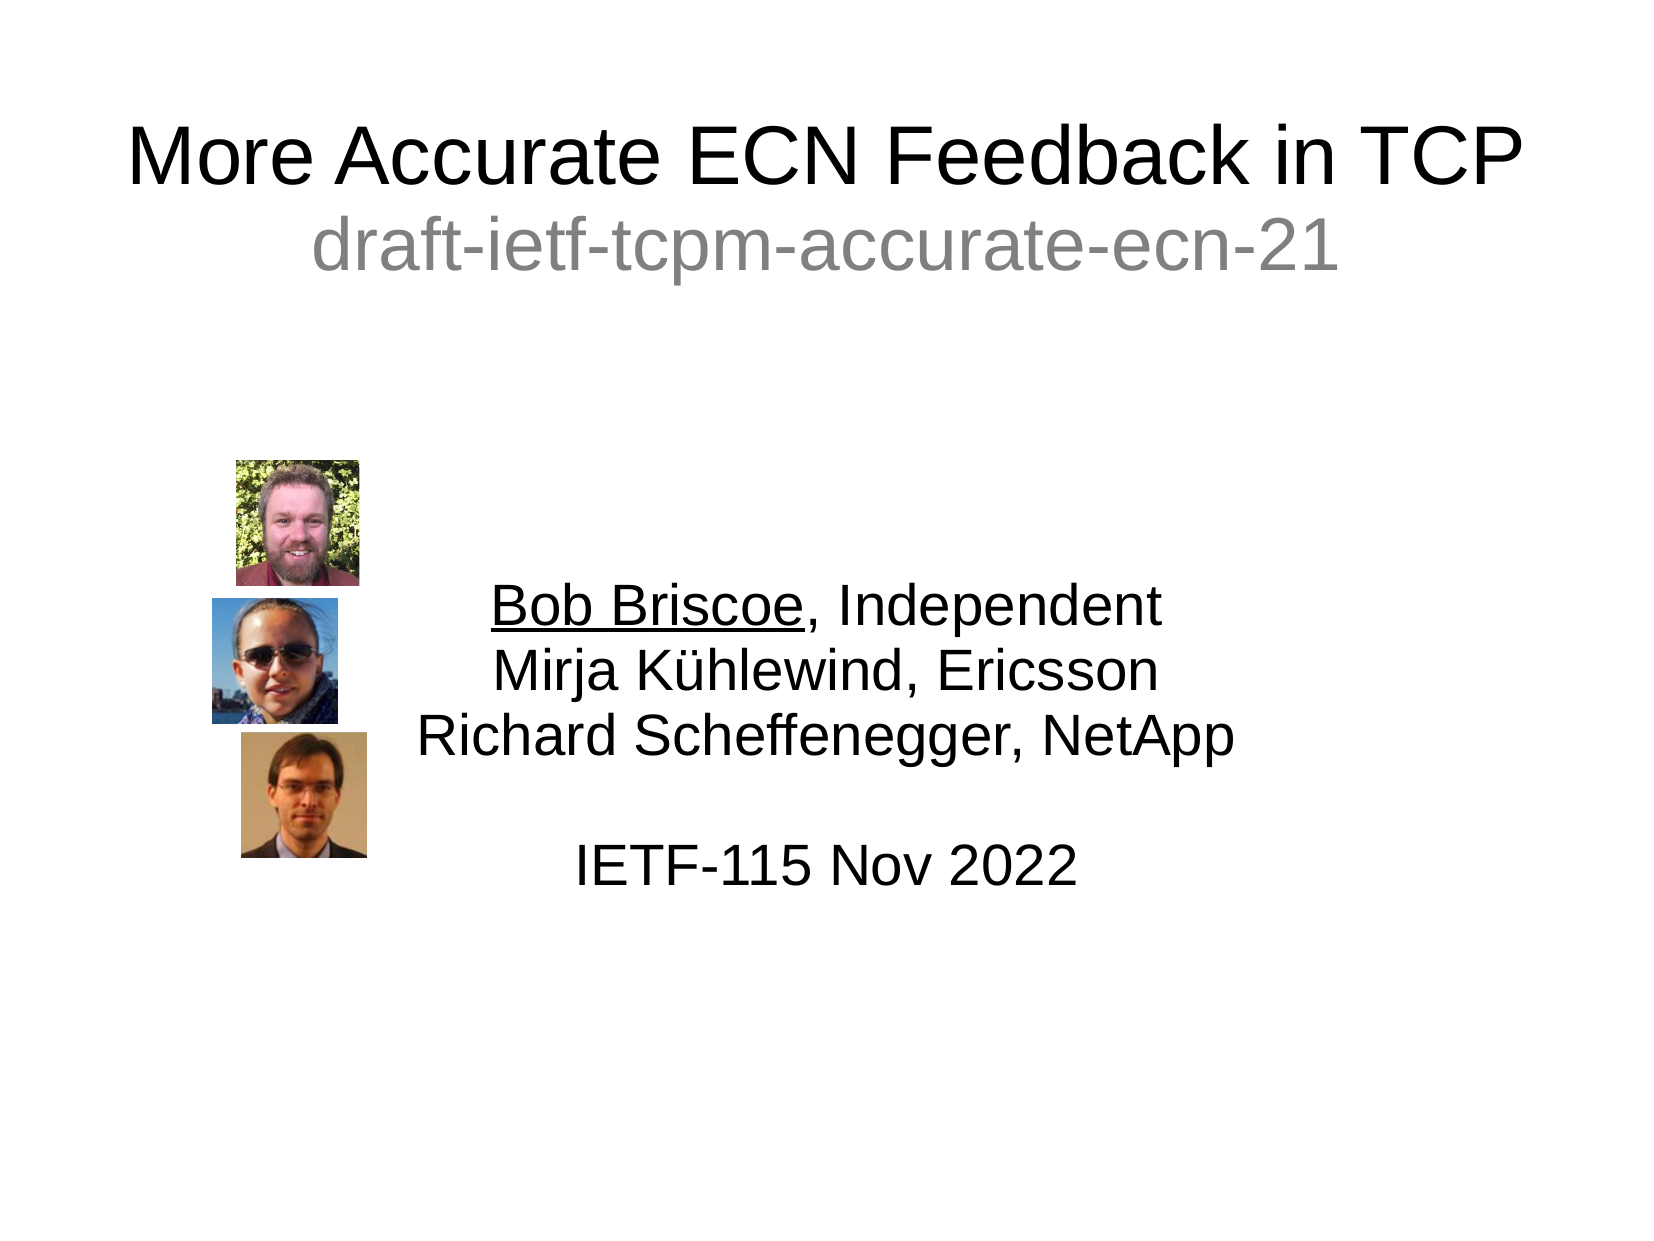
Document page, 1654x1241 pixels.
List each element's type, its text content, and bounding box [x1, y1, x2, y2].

picture [241, 732, 367, 858]
subtitle Bob Briscoe, Independent Mirja Kühlewind, Ericsson Richard Scheffenegger, NetApp IETF-115 Nov 2022 [82, 460, 1571, 1010]
title More Accurate ECN Feedback in TCP draft-ietf-tcpm-accurate-ecn-21 [82, 58, 1571, 337]
picture [236, 460, 360, 586]
picture [212, 598, 338, 724]
